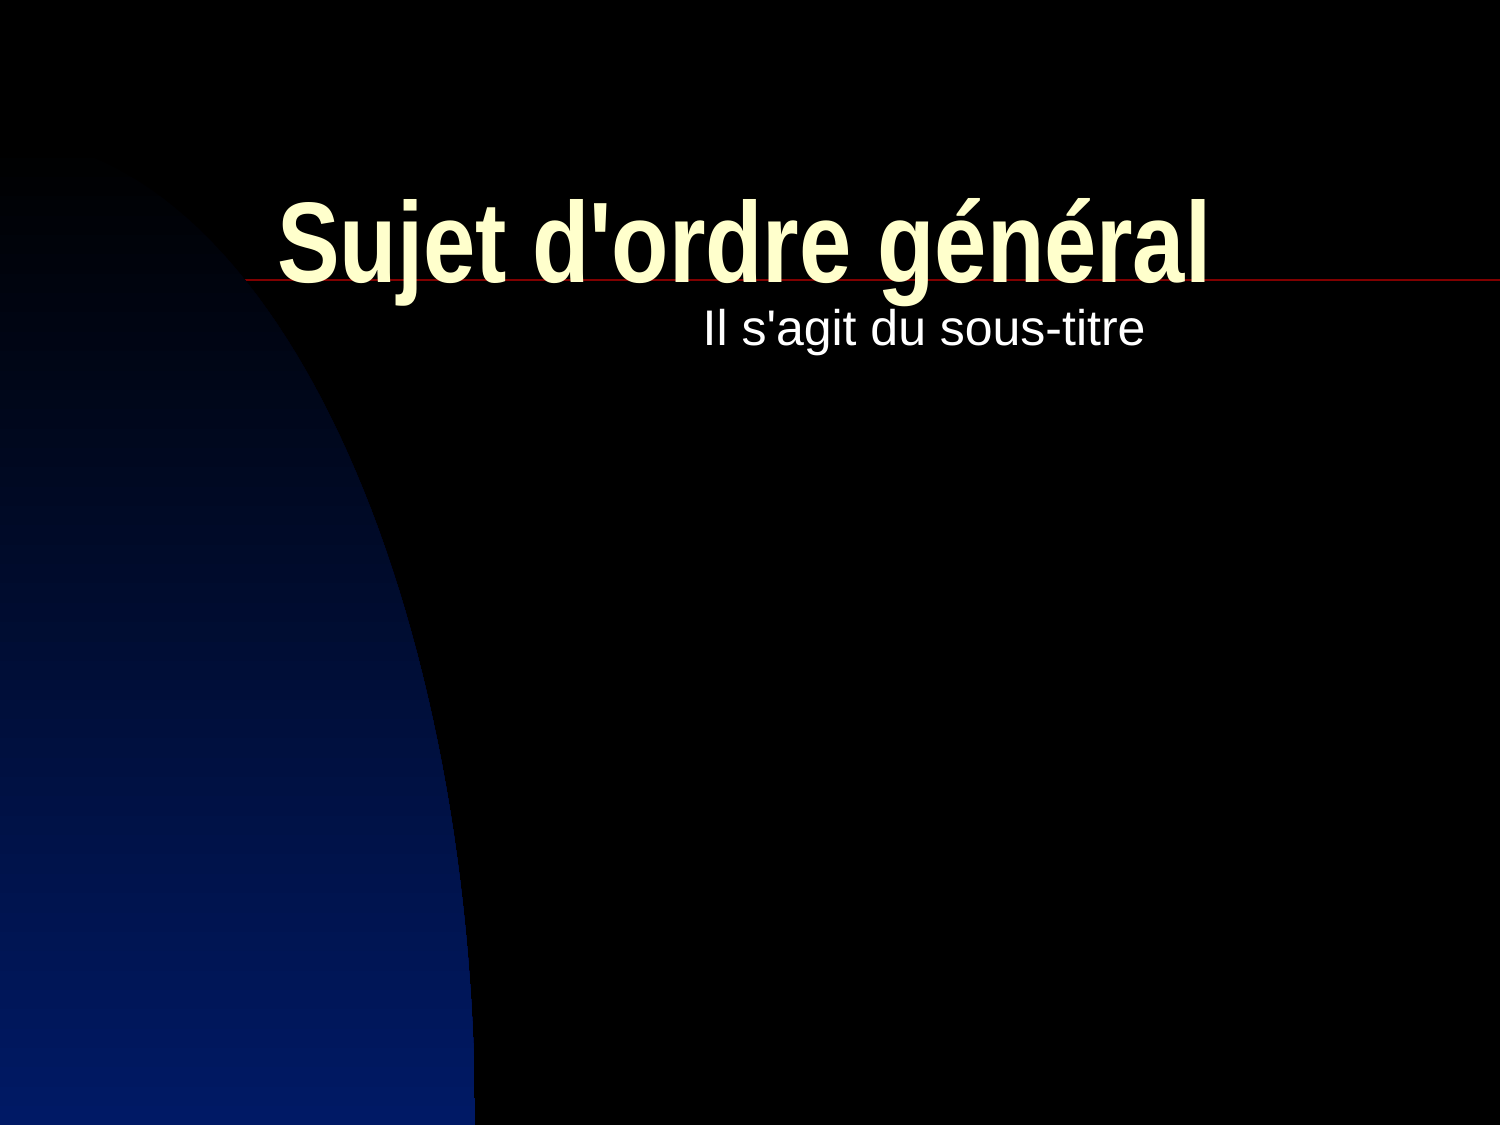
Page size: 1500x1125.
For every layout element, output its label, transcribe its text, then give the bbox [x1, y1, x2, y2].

title Sujet d'ordre général [262, 62, 1500, 313]
subtitle Il s'agit du sous-titre [687, 287, 1438, 575]
